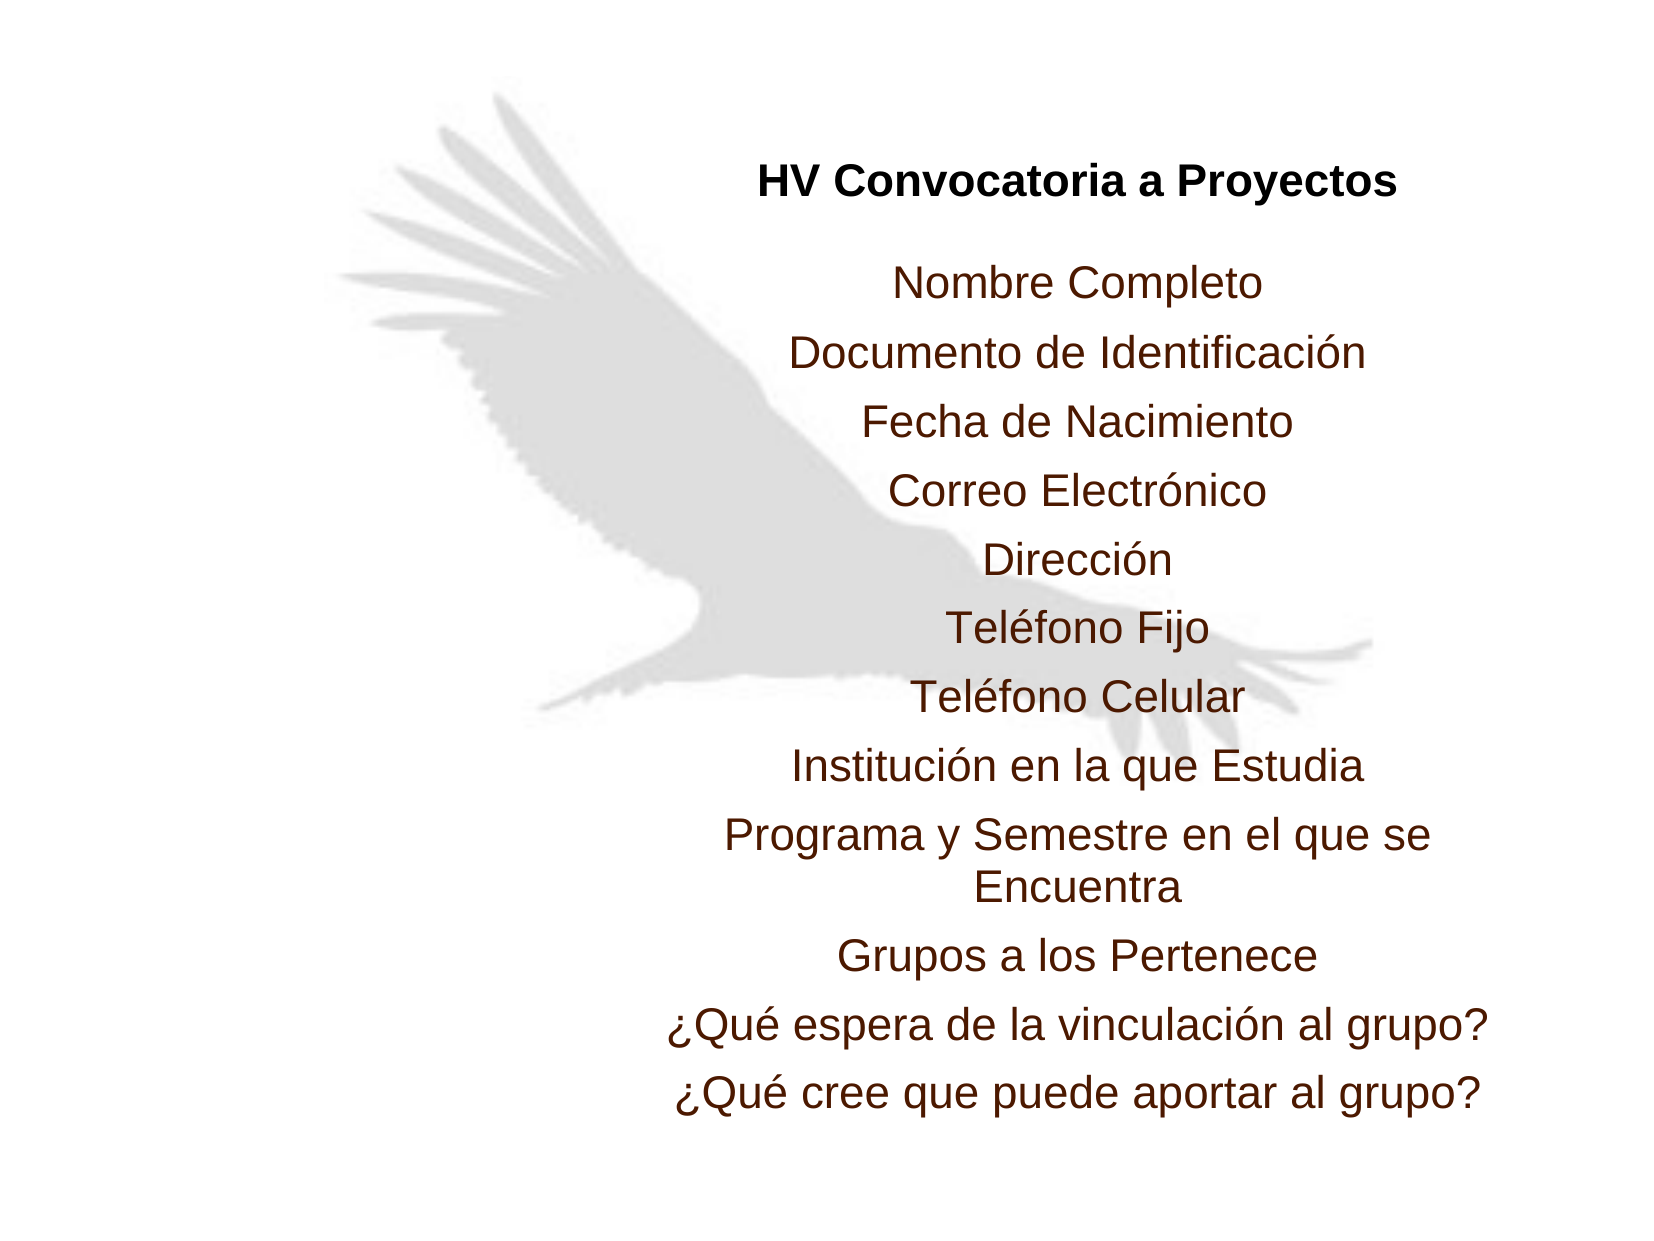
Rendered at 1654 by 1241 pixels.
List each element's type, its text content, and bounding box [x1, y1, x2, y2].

text_box HV Convocatoria a Proyectos Nombre Completo Documento de Identificación Fecha de Nacimiento Correo Electrónico Dirección Teléfono Fijo Teléfono Celular Institución en la que Estudia Programa y Semestre en el que se Encuentra Grupos a los Pertenece ¿Qué espera de la vinculación al grupo? ¿Qué cree que puede aportar al grupo? [649, 147, 1506, 1127]
picture [324, 76, 1388, 800]
